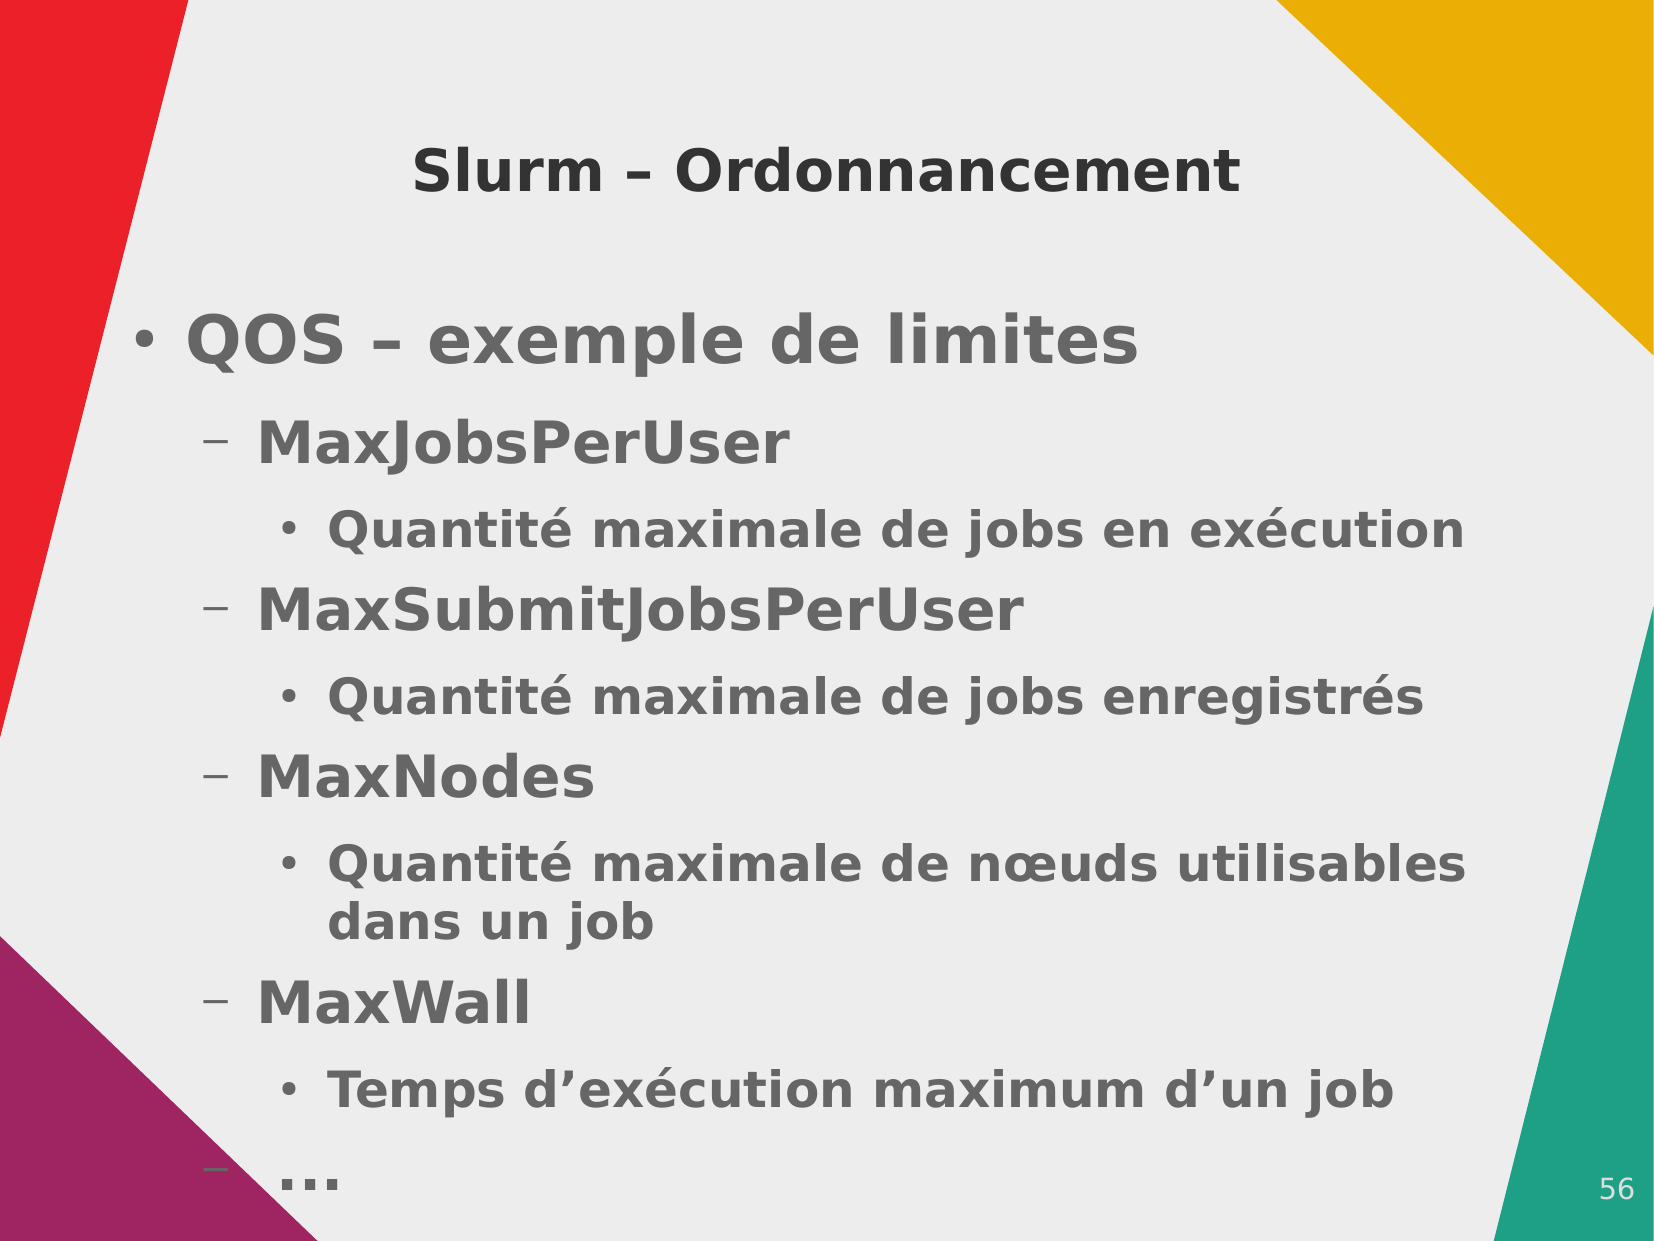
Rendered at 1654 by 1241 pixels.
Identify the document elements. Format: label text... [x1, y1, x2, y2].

list QOS – exemple de limites MaxJobsPerUser Quantité maximale de jobs en exécution MaxSubmitJobsPerUser Quantité maximale de jobs enregistrés MaxNodes Quantité maximale de nœuds utilisables dans un job MaxWall Temps d’exécution maximum d’un job ... [114, 302, 1539, 1217]
title Slurm – Ordonnancement [114, 73, 1539, 271]
